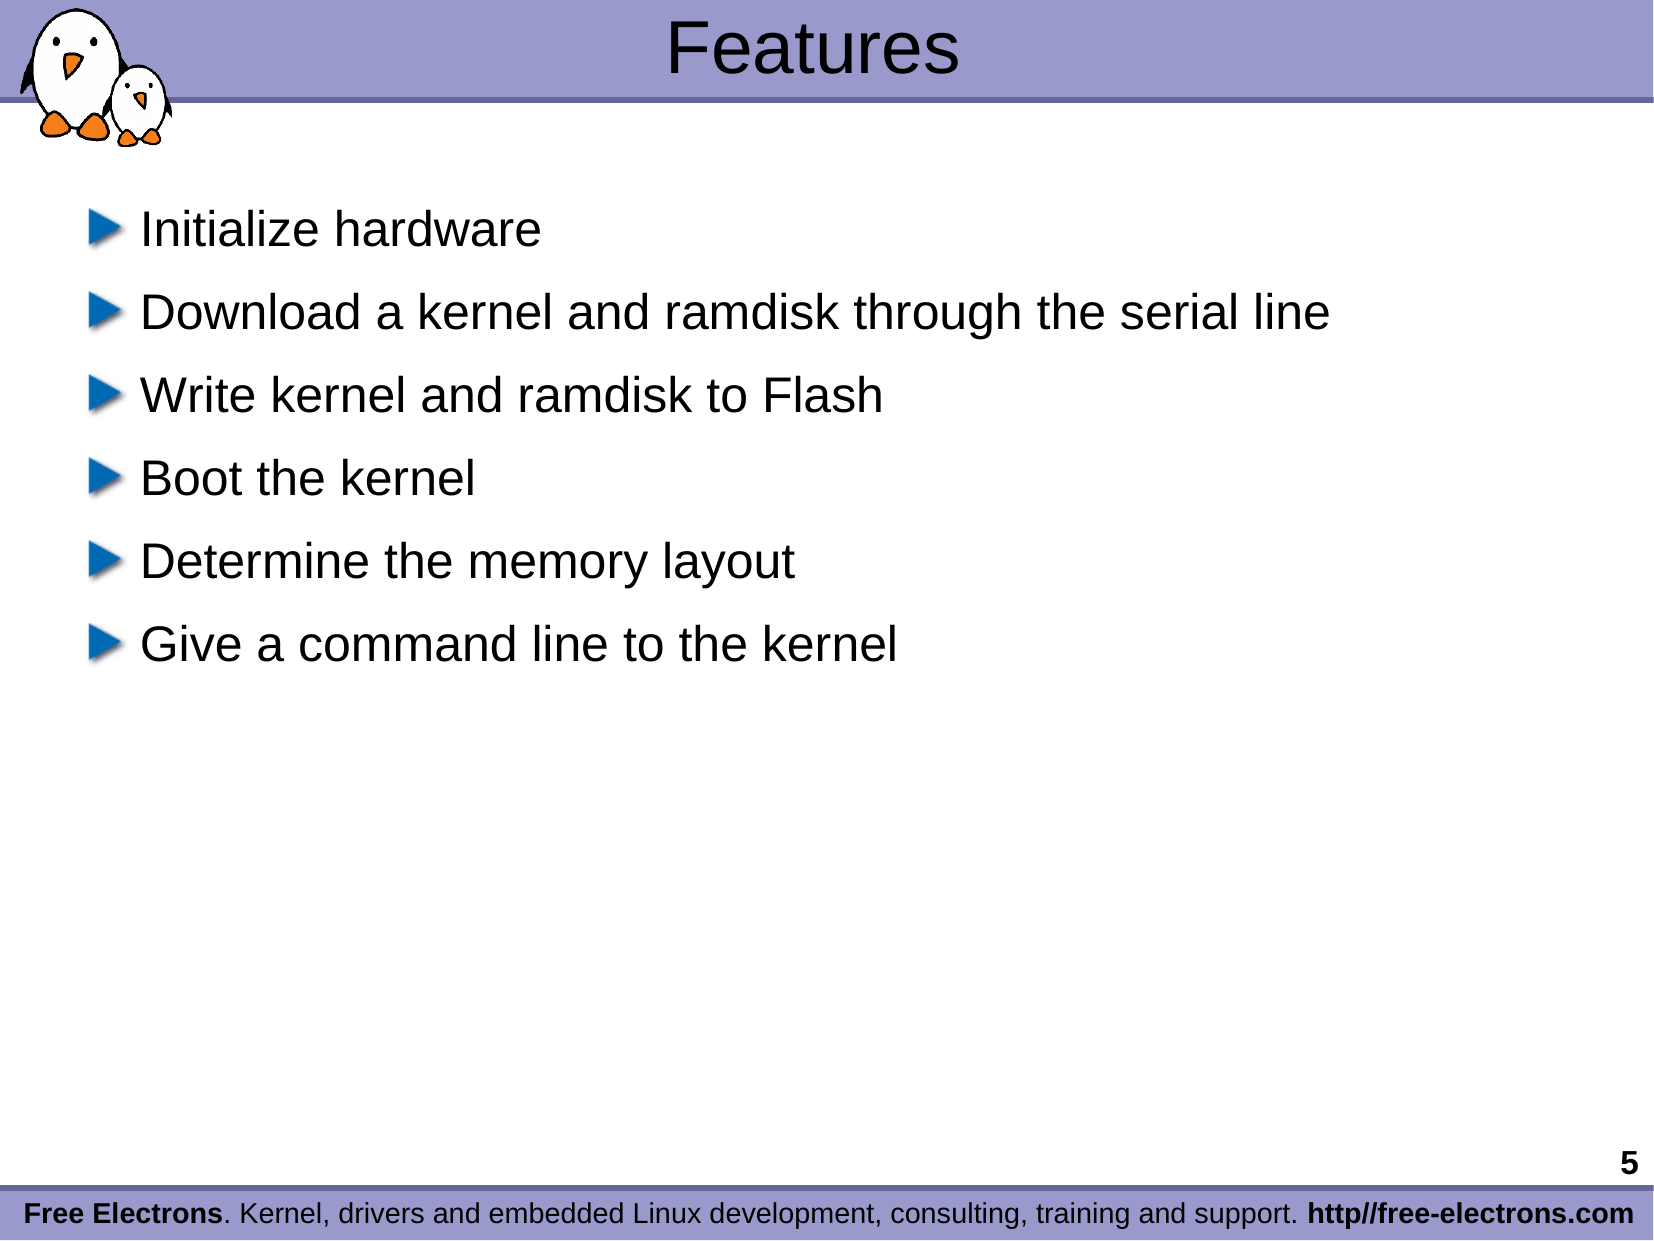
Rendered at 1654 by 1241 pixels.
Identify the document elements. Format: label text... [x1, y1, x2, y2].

picture [20, 8, 172, 147]
list Initialize hardware Download a kernel and ramdisk through the serial line Write kernel and ramdisk to Flash Boot the kernel Determine the memory layout Give a command line to the kernel [68, 201, 1592, 1118]
title Features [68, 0, 1559, 96]
